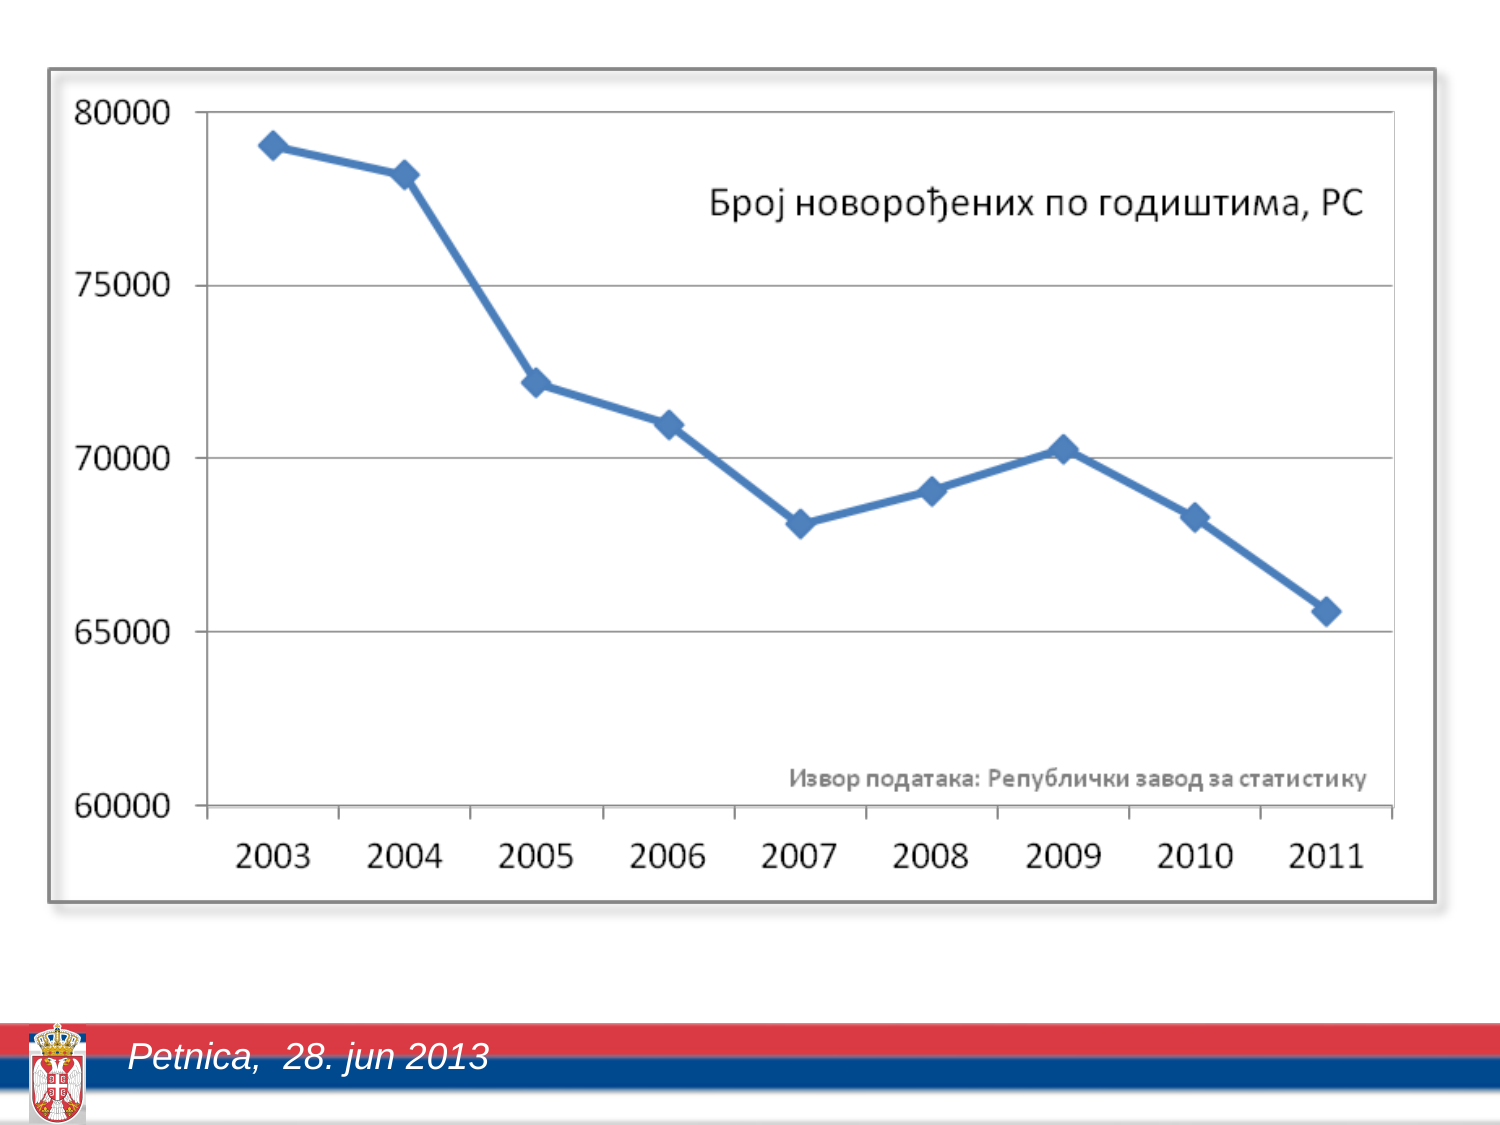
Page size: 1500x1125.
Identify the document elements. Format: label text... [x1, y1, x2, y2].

chart [0, 1023, 1500, 1125]
title Petnica, 28. jun 2013 [112, 1015, 1463, 1094]
picture [38, 58, 1463, 931]
